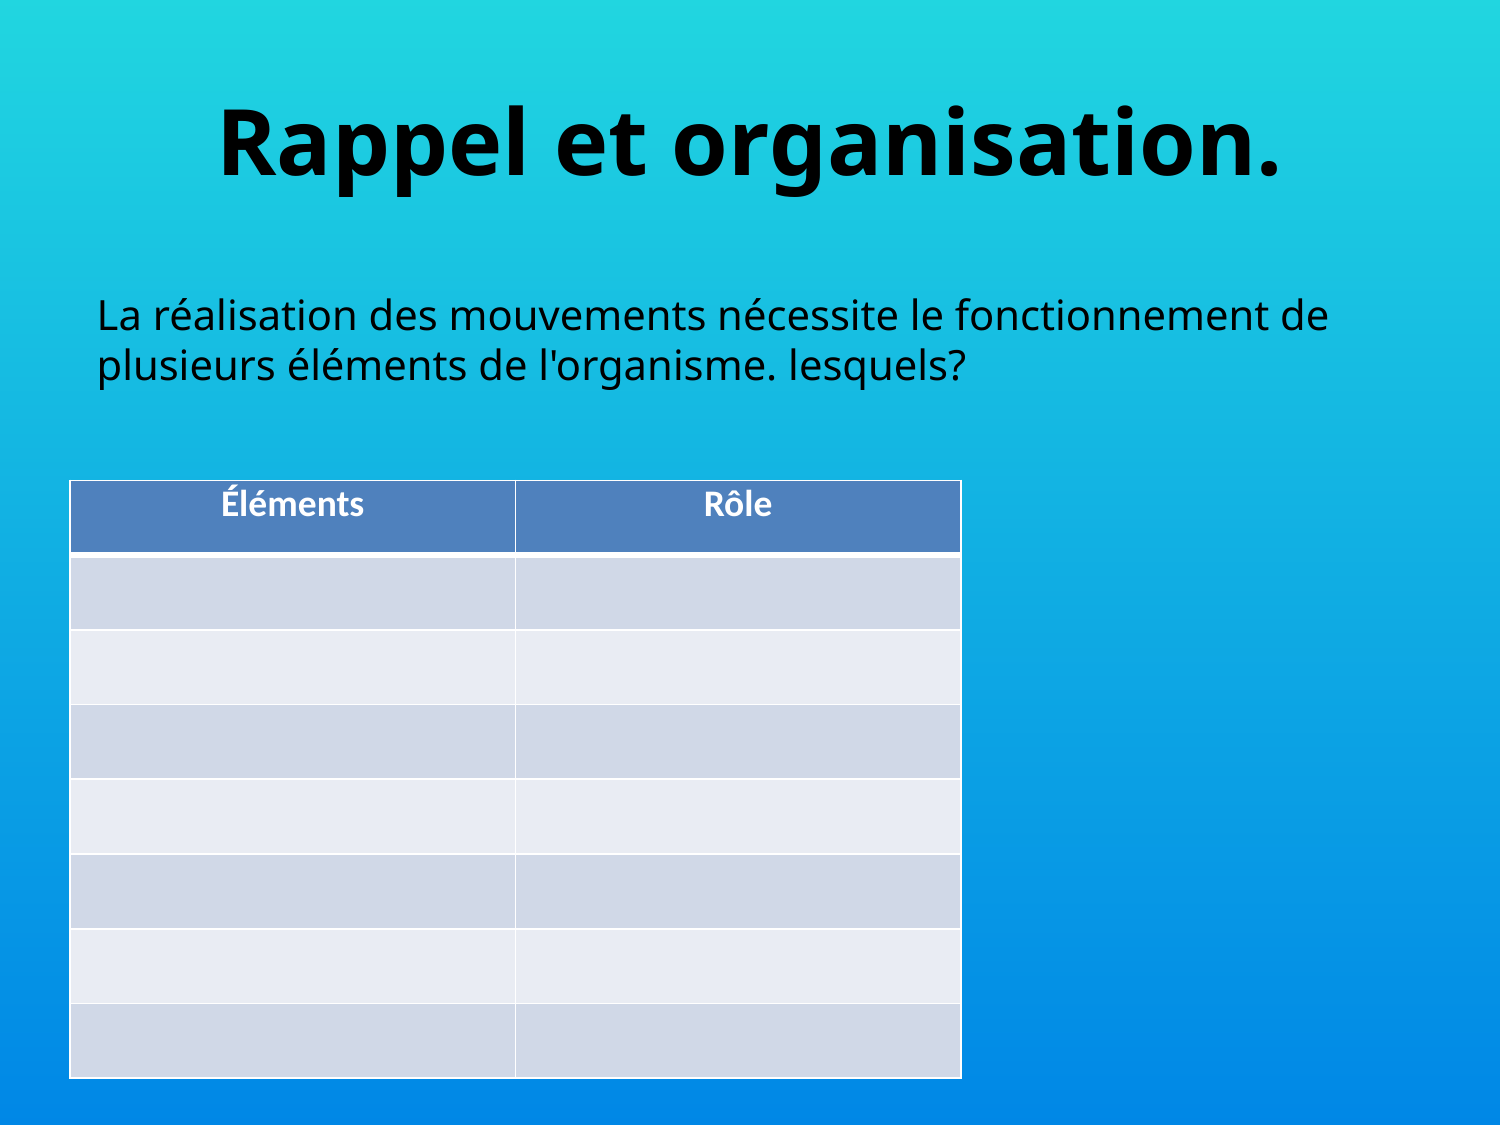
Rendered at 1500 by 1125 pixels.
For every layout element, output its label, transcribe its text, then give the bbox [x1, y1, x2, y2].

table_cell [516, 631, 960, 704]
table_cell [516, 705, 960, 778]
table_cell [71, 930, 515, 1003]
title Rappel et organisation. [75, 45, 1425, 233]
table_cell [516, 558, 960, 629]
table_header Éléments [71, 481, 515, 552]
table_cell [71, 558, 515, 629]
text_box La réalisation des mouvements nécessite le fonctionnement de plusieurs éléments de l'organisme. lesquels? [81, 281, 1418, 397]
table_cell [516, 780, 960, 853]
table_cell [516, 855, 960, 928]
table_cell [71, 1004, 515, 1077]
table_cell [516, 1004, 960, 1077]
table_cell [516, 930, 960, 1003]
table_cell [71, 780, 515, 853]
table_cell [71, 705, 515, 778]
table_cell [71, 631, 515, 704]
table_cell [71, 855, 515, 928]
table_header Rôle [516, 481, 960, 552]
